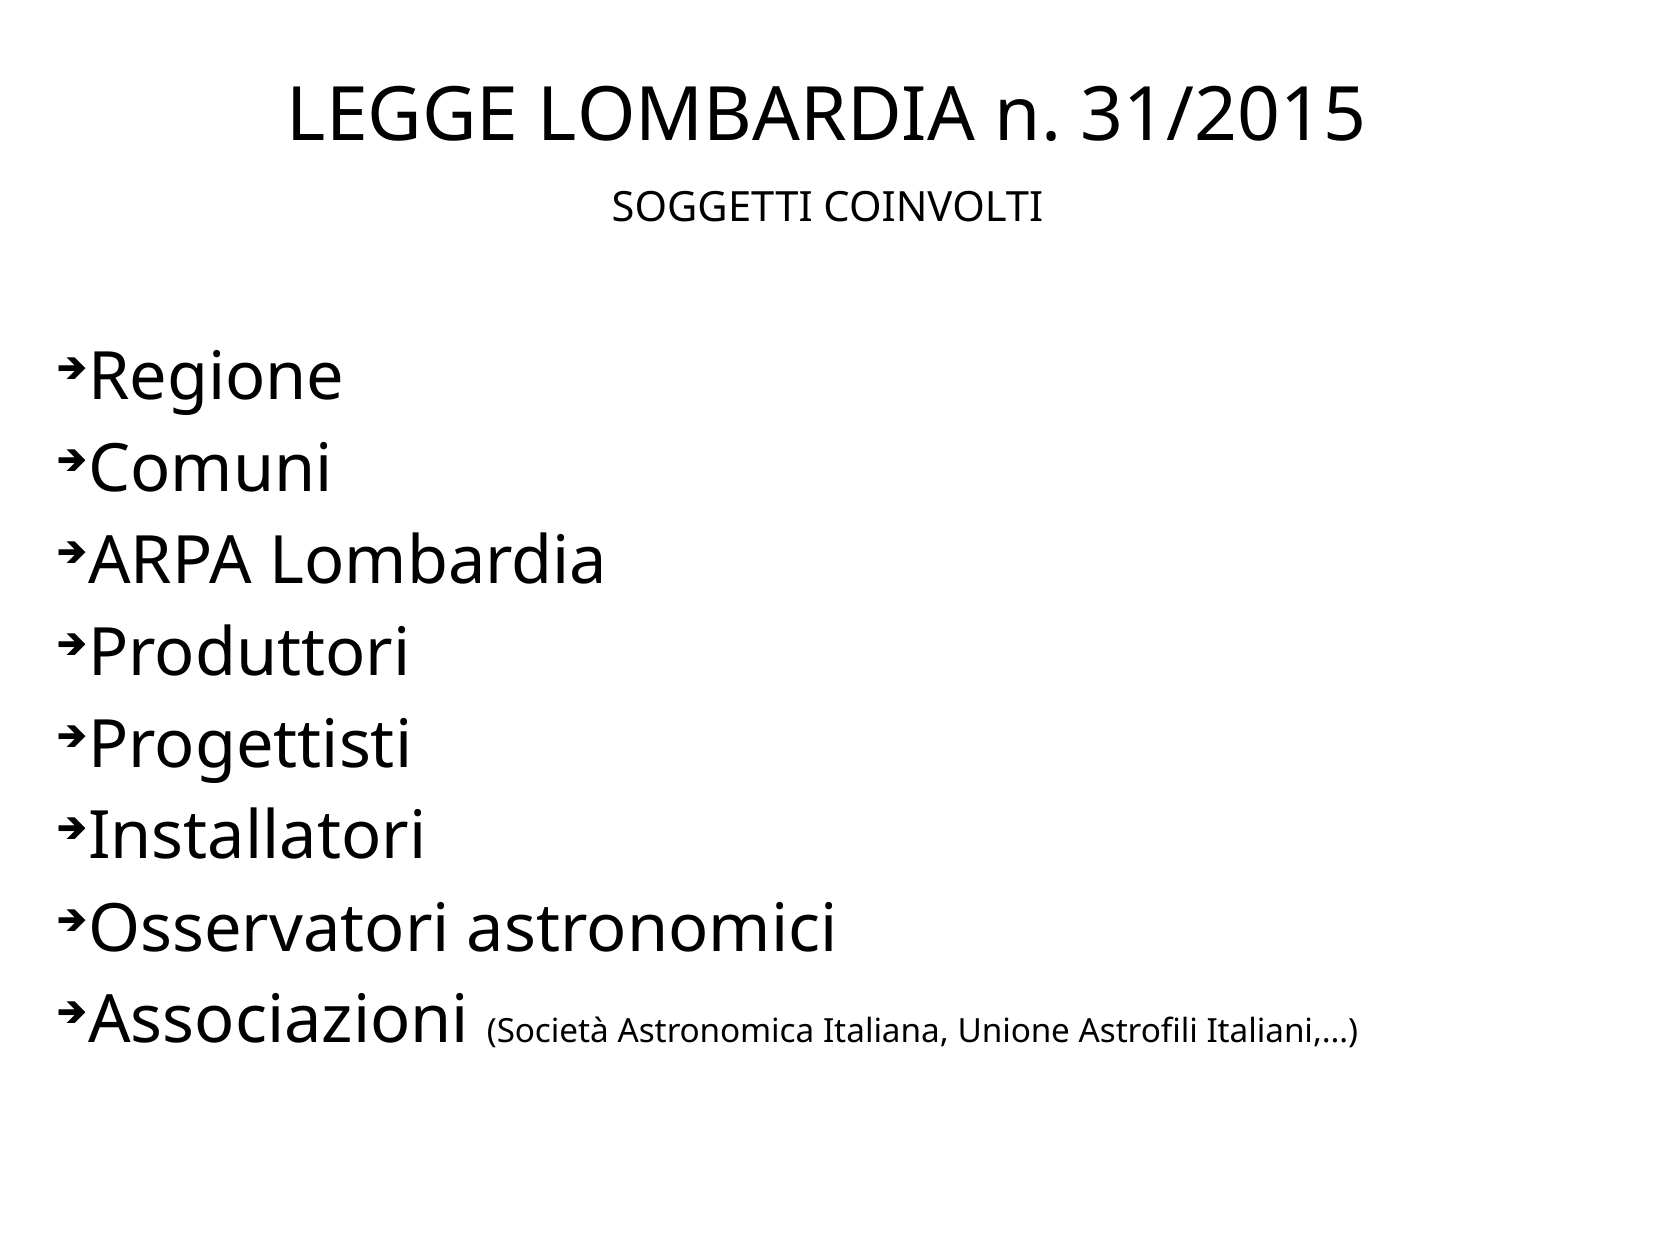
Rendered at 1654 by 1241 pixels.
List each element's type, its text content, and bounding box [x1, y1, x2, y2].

text_box Regione Comuni ARPA Lombardia Produttori Progettisti Installatori Osservatori astronomici Associazioni (Società Astronomica Italiana, Unione Astrofili Italiani,…) [41, 312, 1636, 1064]
title LEGGE LOMBARDIA n. 31/2015 [124, 44, 1530, 176]
text_box SOGGETTI COINVOLTI [297, 172, 1359, 238]
